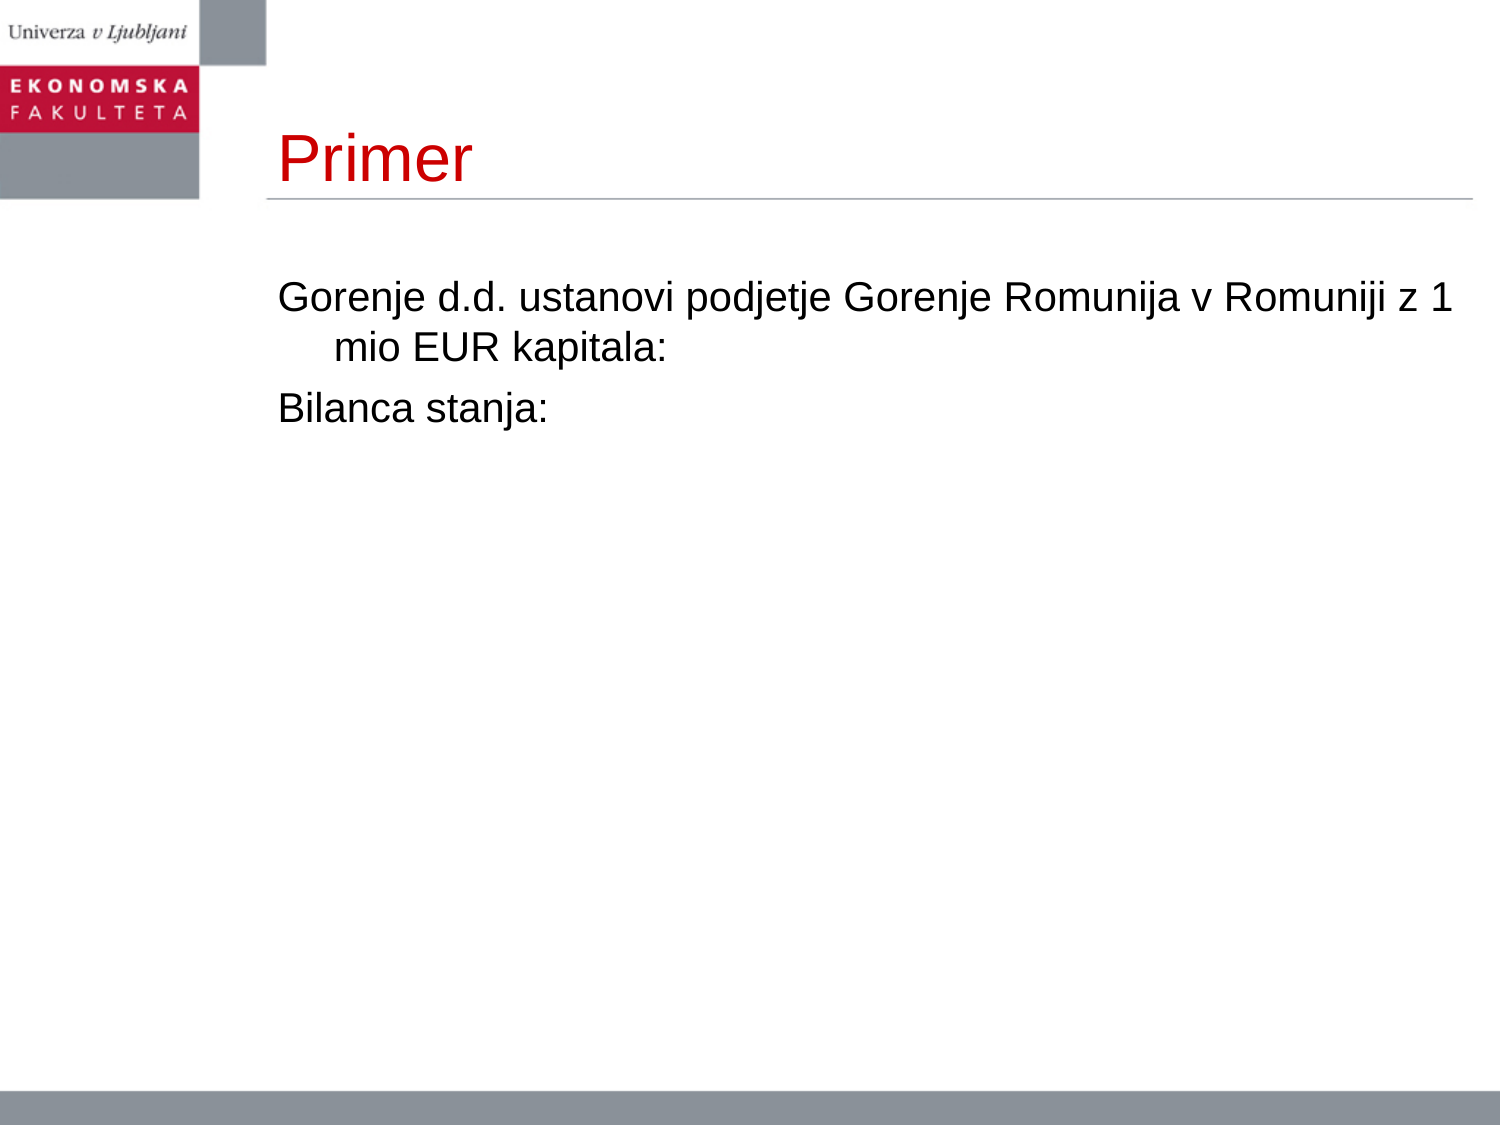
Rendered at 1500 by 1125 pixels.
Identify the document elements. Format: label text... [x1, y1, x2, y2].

list Gorenje d.d. ustanovi podjetje Gorenje Romunija v Romuniji z 1 mio EUR kapitala: Bilanca stanja: [262, 262, 1476, 1026]
picture [0, 0, 1500, 1125]
title Primer [262, 24, 1476, 203]
